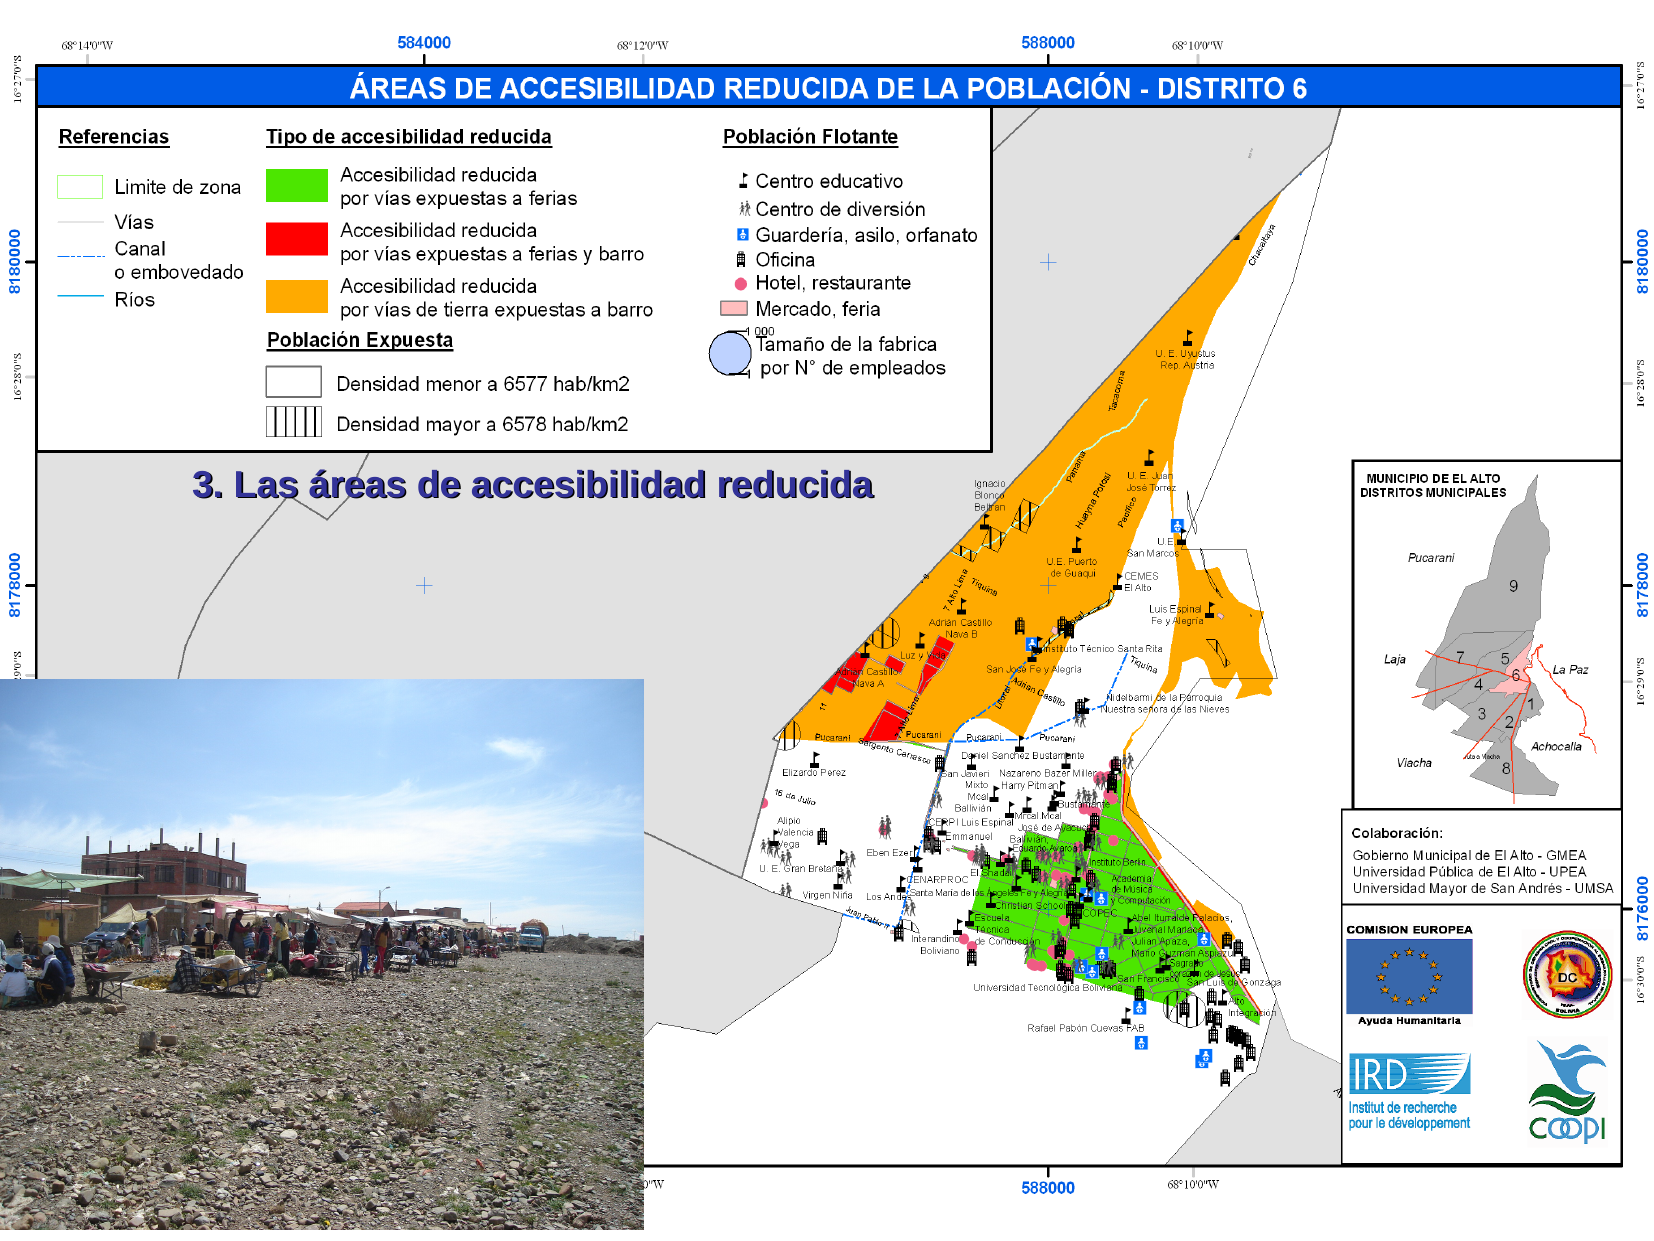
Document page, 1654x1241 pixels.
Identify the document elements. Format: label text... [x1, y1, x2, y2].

picture [0, 0, 1654, 1230]
text_box 3. Las áreas de accesibilidad reducida [177, 455, 889, 514]
